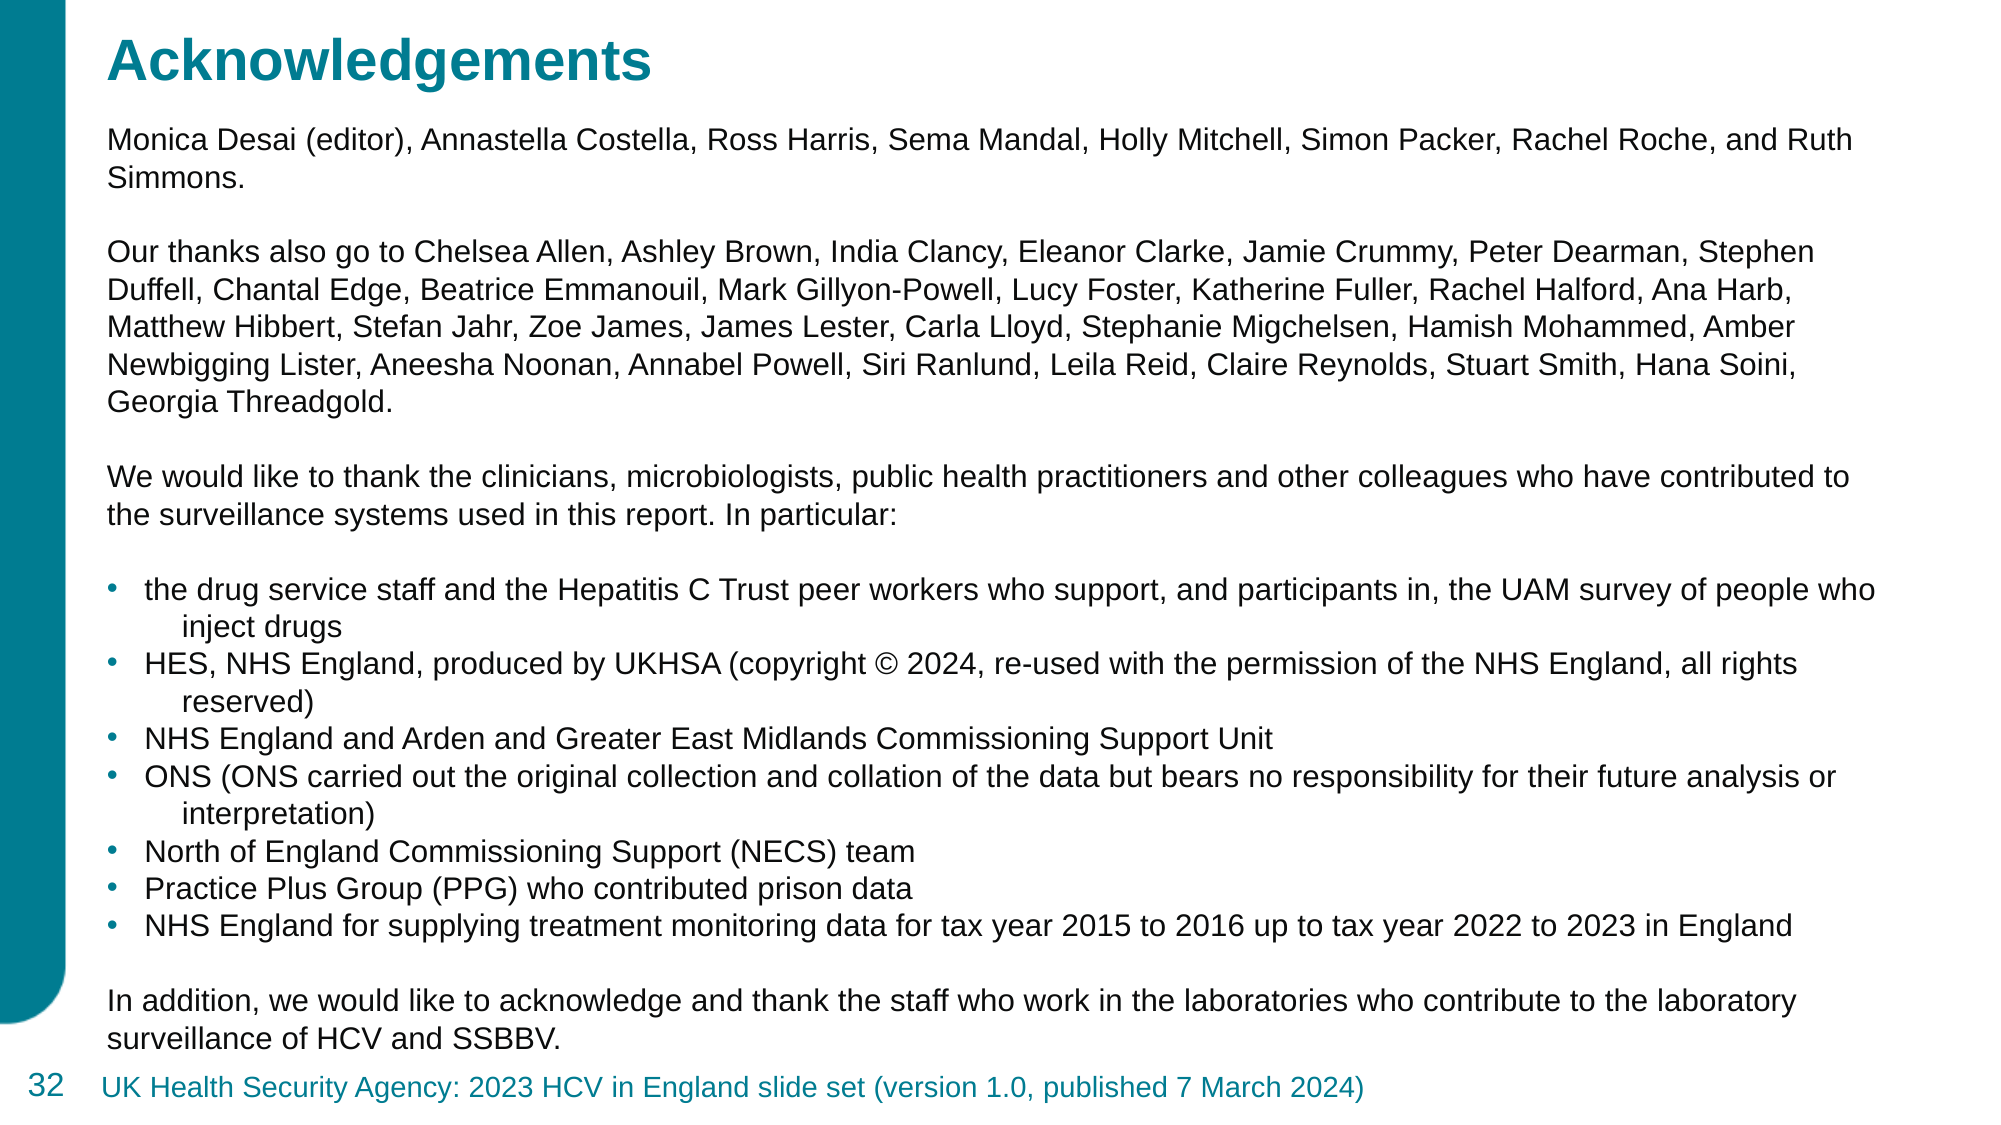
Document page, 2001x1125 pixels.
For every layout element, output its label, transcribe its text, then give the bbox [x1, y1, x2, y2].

text_box UK Health Security Agency: 2023 HCV in England slide set (version 1.0, published 7 March 2024) [86, 1056, 1728, 1116]
text_box [12, 1056, 111, 1115]
title Acknowledgements [91, 22, 774, 119]
list Monica Desai (editor), Annastella Costella, Ross Harris, Sema Mandal, Holly Mitchell, Simon Packer, Rachel Roche, and Ruth Simmons. Our thanks also go to Chelsea Allen, Ashley Brown, India Clancy, Eleanor Clarke, Jamie Crummy, Peter Dearman, Stephen Duffell, Chantal Edge, Beatrice Emmanouil, Mark Gillyon-Powell, Lucy Foster, Katherine Fuller, Rachel Halford, Ana Harb, Matthew Hibbert, Stefan Jahr, Zoe James, James Lester, Carla Lloyd, Stephanie Migchelsen, Hamish Mohammed, Amber Newbigging Lister, Aneesha Noonan, Annabel Powell, Siri Ranlund, Leila Reid, Claire Reynolds, Stuart Smith, Hana Soini, Georgia Threadgold. We would like to thank the clinicians, microbiologists, public health practitioners and other colleagues who have contributed to the surveillance systems used in this report. In particular: the drug service staff and the Hepatitis C Trust peer workers who support, and participants in, the UAM survey of people who inject drugs HES, NHS England, produced by UKHSA (copyright © 2024, re-used with the permission of the NHS England, all rights reserved) NHS England and Arden and Greater East Midlands Commissioning Support Unit ONS (ONS carried out the original collection and collation of the data but bears no responsibility for their future analysis or interpretation) North of England Commissioning Support (NECS) team Practice Plus Group (PPG) who contributed prison data NHS England for supplying treatment monitoring data for tax year 2015 to 2016 up to tax year 2022 to 2023 in England In addition, we would like to acknowledge and thank the staff who work in the laboratories who contribute to the laboratory surveillance of HCV and SSBBV. [86, 93, 1909, 1082]
